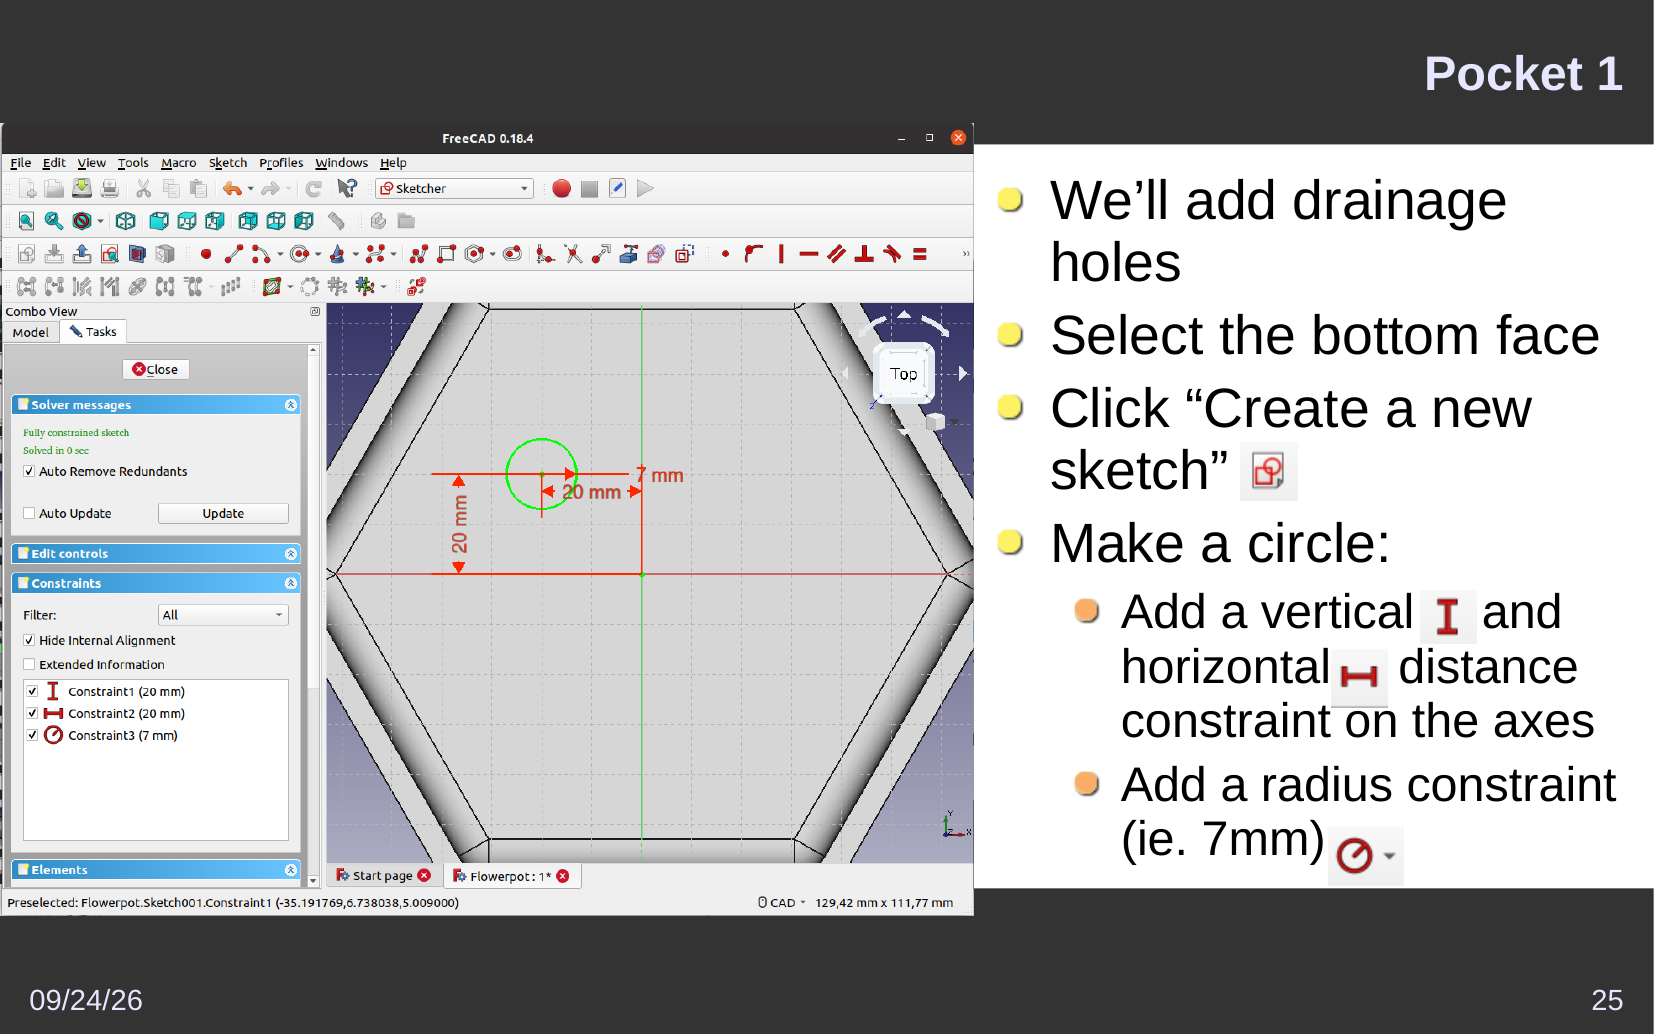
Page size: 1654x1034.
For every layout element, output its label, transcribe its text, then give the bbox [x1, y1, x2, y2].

picture [1328, 826, 1404, 886]
picture [1420, 590, 1477, 644]
picture [1331, 649, 1388, 708]
list We’ll add drainage holes Select the bottom face Click “Create a new sketch” Make a circle: Add a vertical and horizontal distance constraint on the axes Add a radius constraint (ie. 7mm) [979, 169, 1629, 1034]
picture [1240, 442, 1298, 501]
title Pocket 1 [29, 16, 1624, 131]
picture [0, 0, 1654, 1034]
